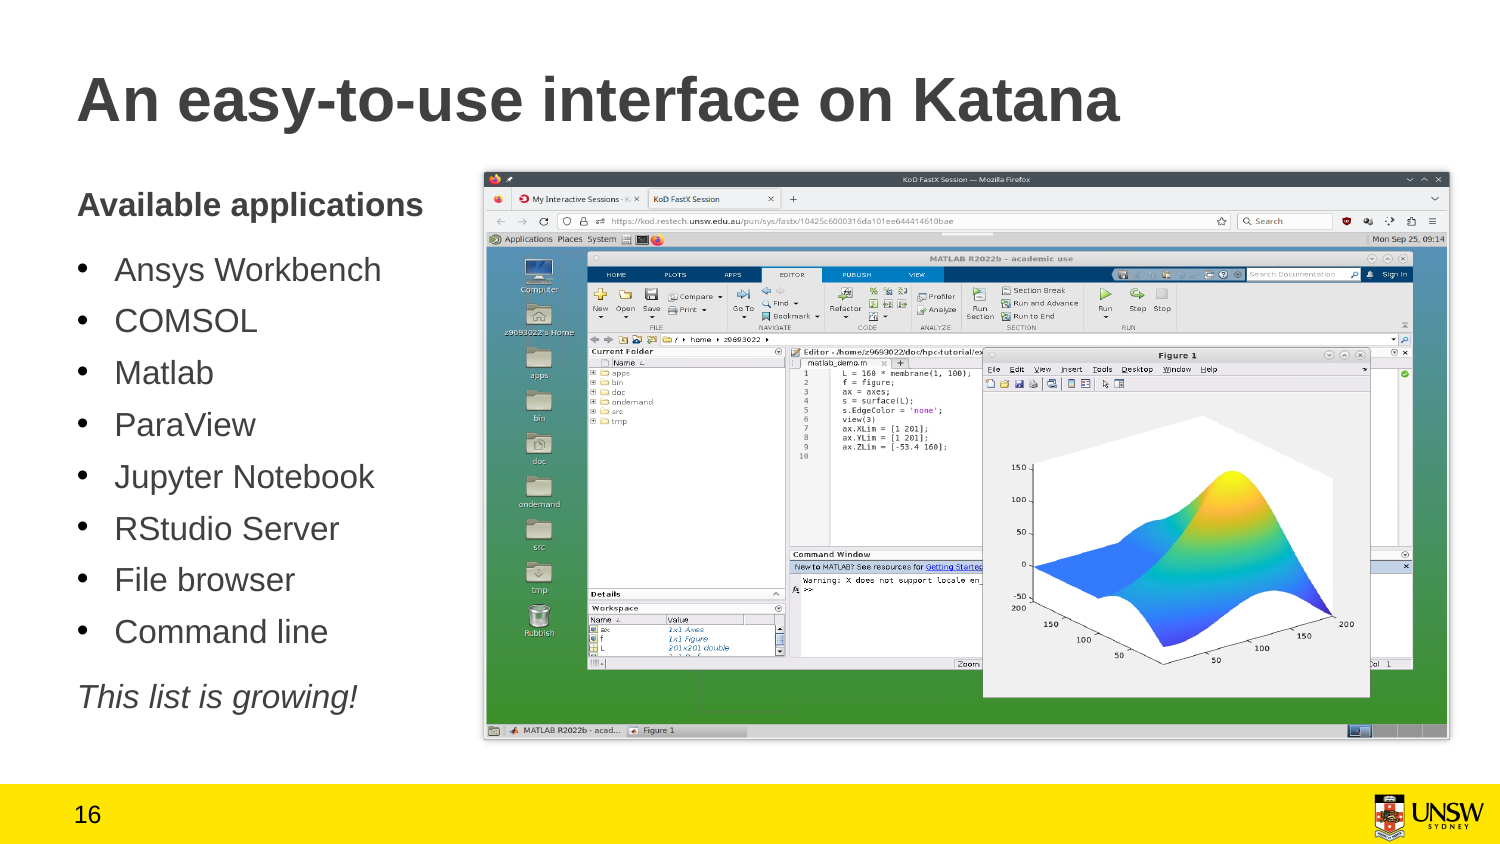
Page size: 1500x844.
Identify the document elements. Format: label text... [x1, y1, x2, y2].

text_box <number> [59, 791, 219, 839]
list Available applications Ansys Workbench COMSOL Matlab ParaView Jupyter Notebook RStudio Server File browser Command line This list is growing! [76, 183, 1424, 774]
picture [472, 161, 1461, 751]
title An easy-to-use interface on Katana [76, 59, 1427, 136]
picture [0, 784, 1500, 844]
